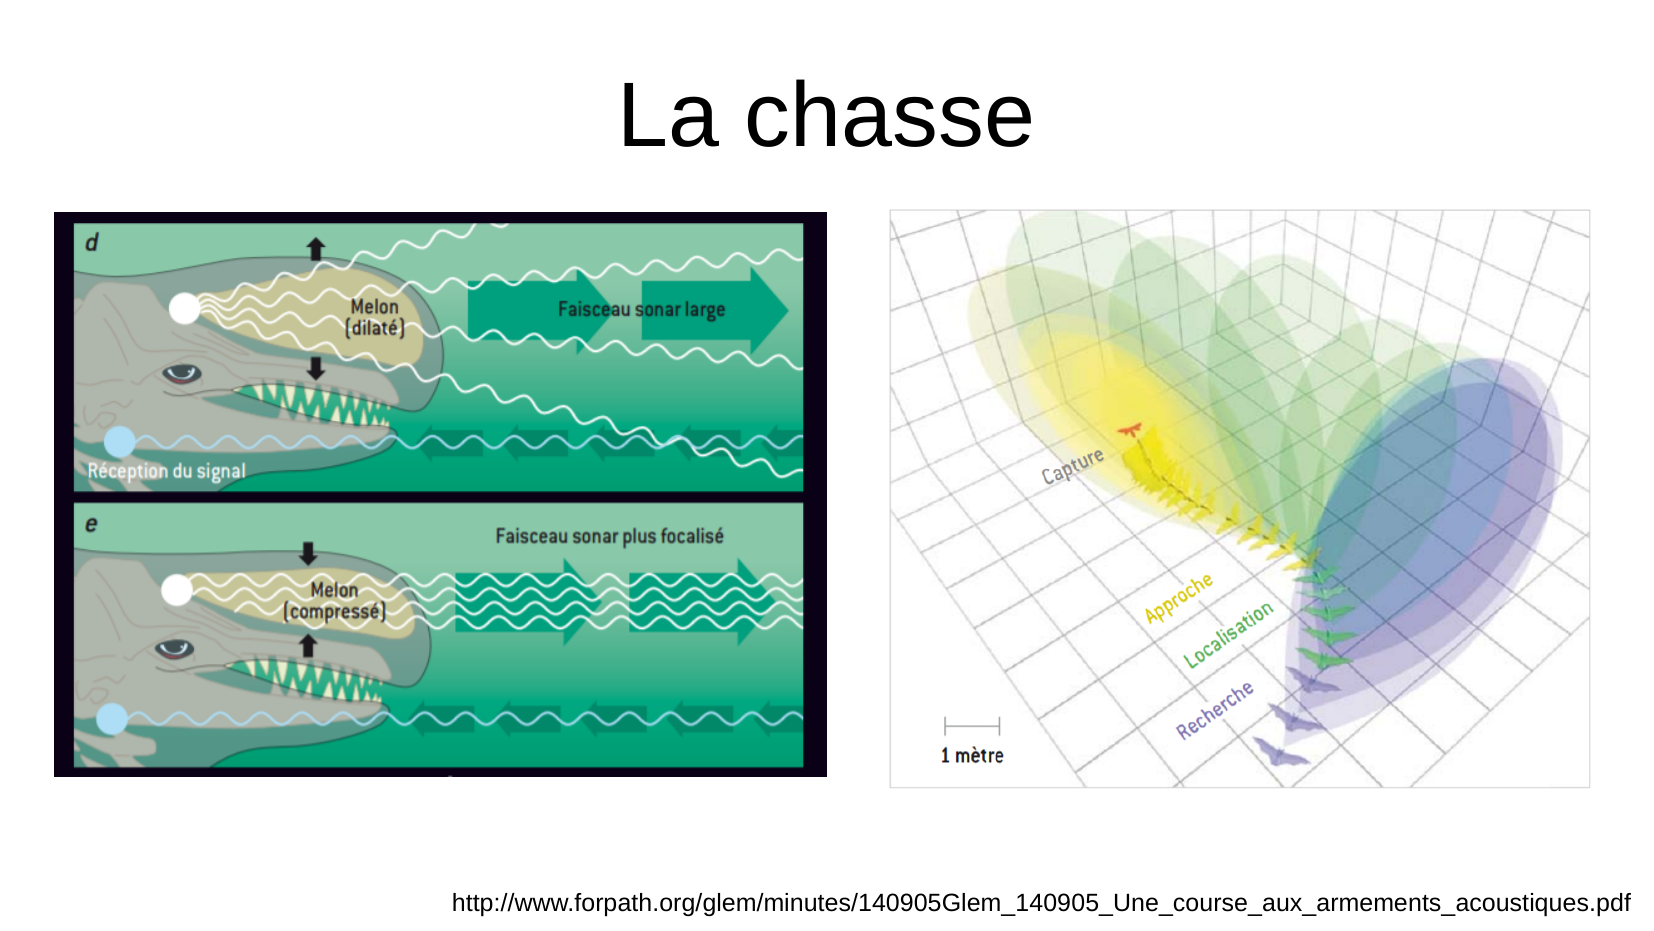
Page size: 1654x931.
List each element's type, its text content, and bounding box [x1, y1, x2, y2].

picture [879, 200, 1595, 798]
text_box http://www.forpath.org/glem/minutes/140905Glem_140905_Une_course_aux_armements_acoustiques.pdf [437, 881, 1654, 931]
picture [54, 212, 827, 777]
title La chasse [82, 37, 1571, 193]
